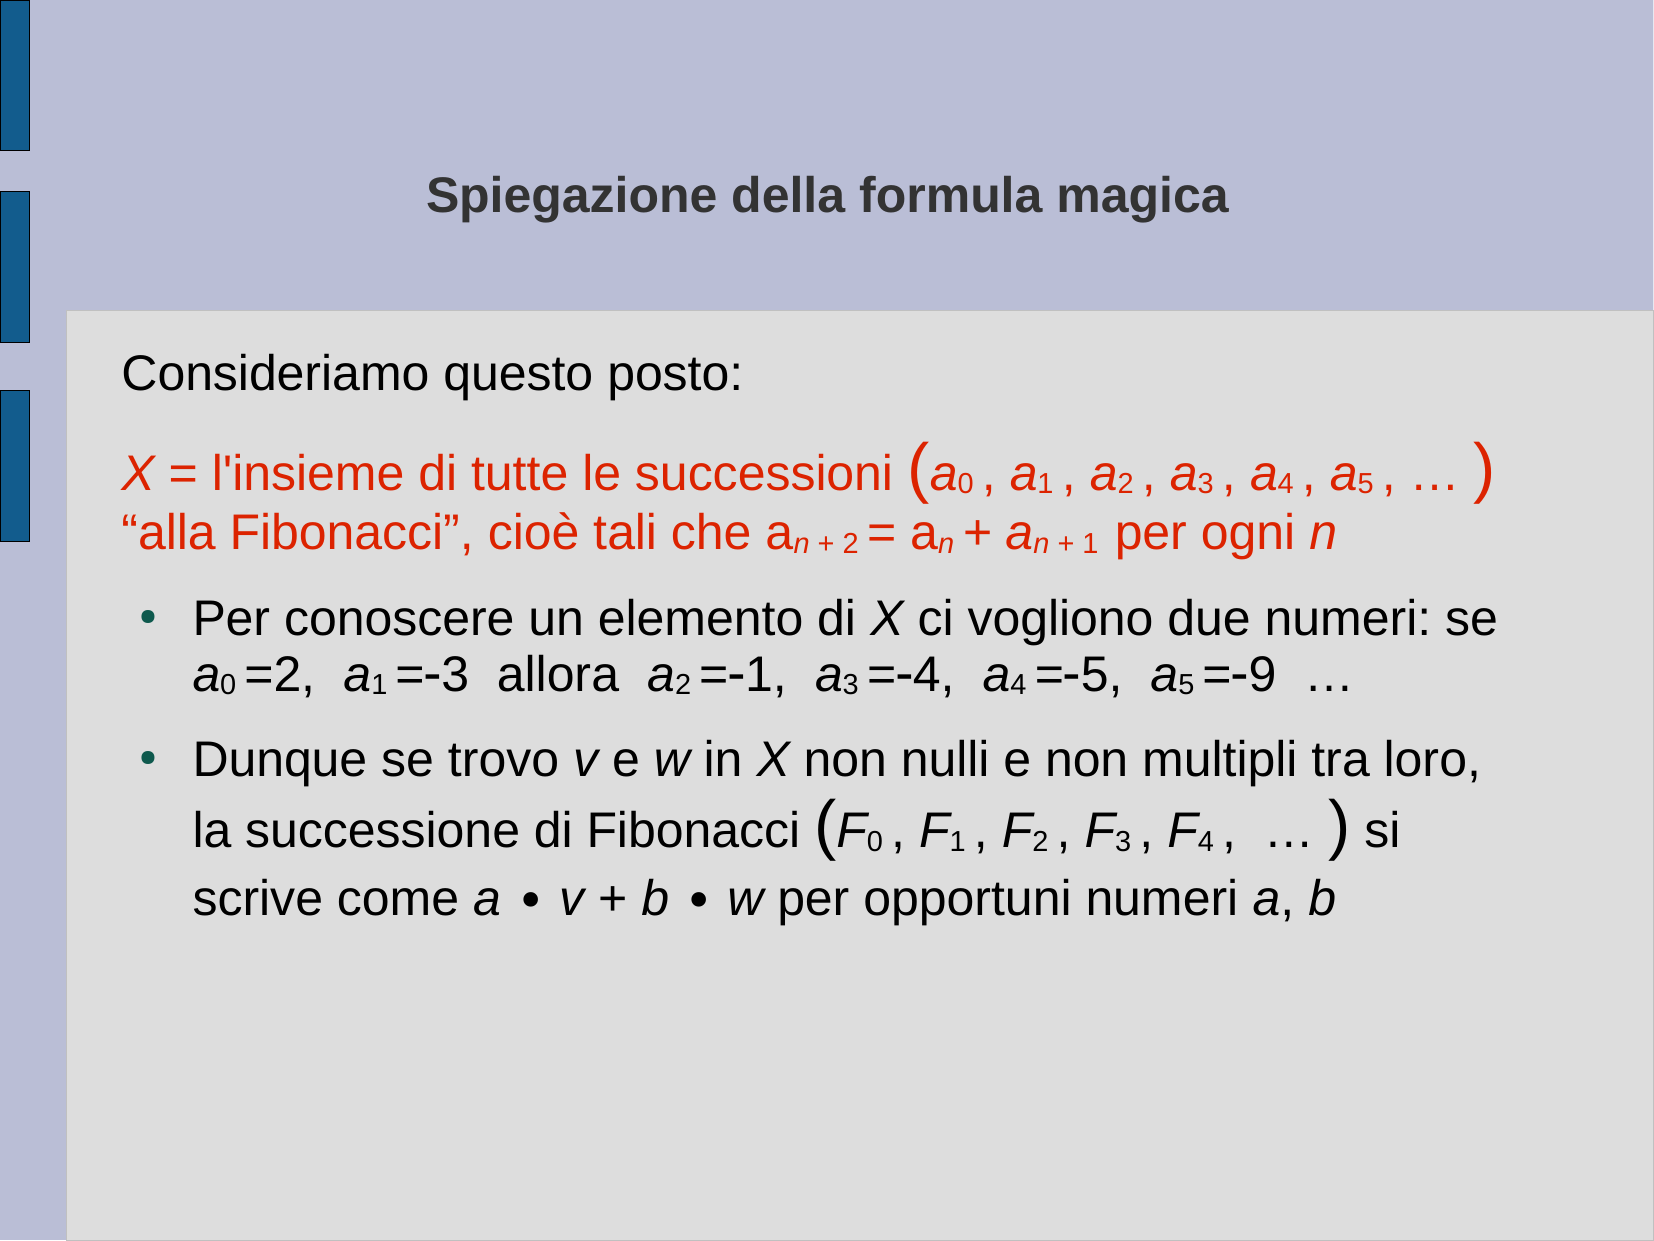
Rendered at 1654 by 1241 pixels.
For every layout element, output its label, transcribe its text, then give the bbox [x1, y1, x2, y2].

list Consideriamo questo posto: X = l'insieme di tutte le successioni (a0 , a1 , a2 , a3 , a4 , a5 , … ) “alla Fibonacci”, cioè tali che an + 2 = an + an + 1 per ogni n Per conoscere un elemento di X ci vogliono due numeri: se a0 =2, a1 =-3 allora a2 =-1, a3 =-4, a4 =-5, a5 =-9 … Dunque se trovo v e w in X non nulli e non multipli tra loro, la successione di Fibonacci (F0 , F1 , F2 , F3 , F4 , … ) si scrive come a ∙ v + b ∙ w per opportuni numeri a, b [121, 344, 1534, 1127]
title Spiegazione della formula magica [121, 91, 1534, 299]
